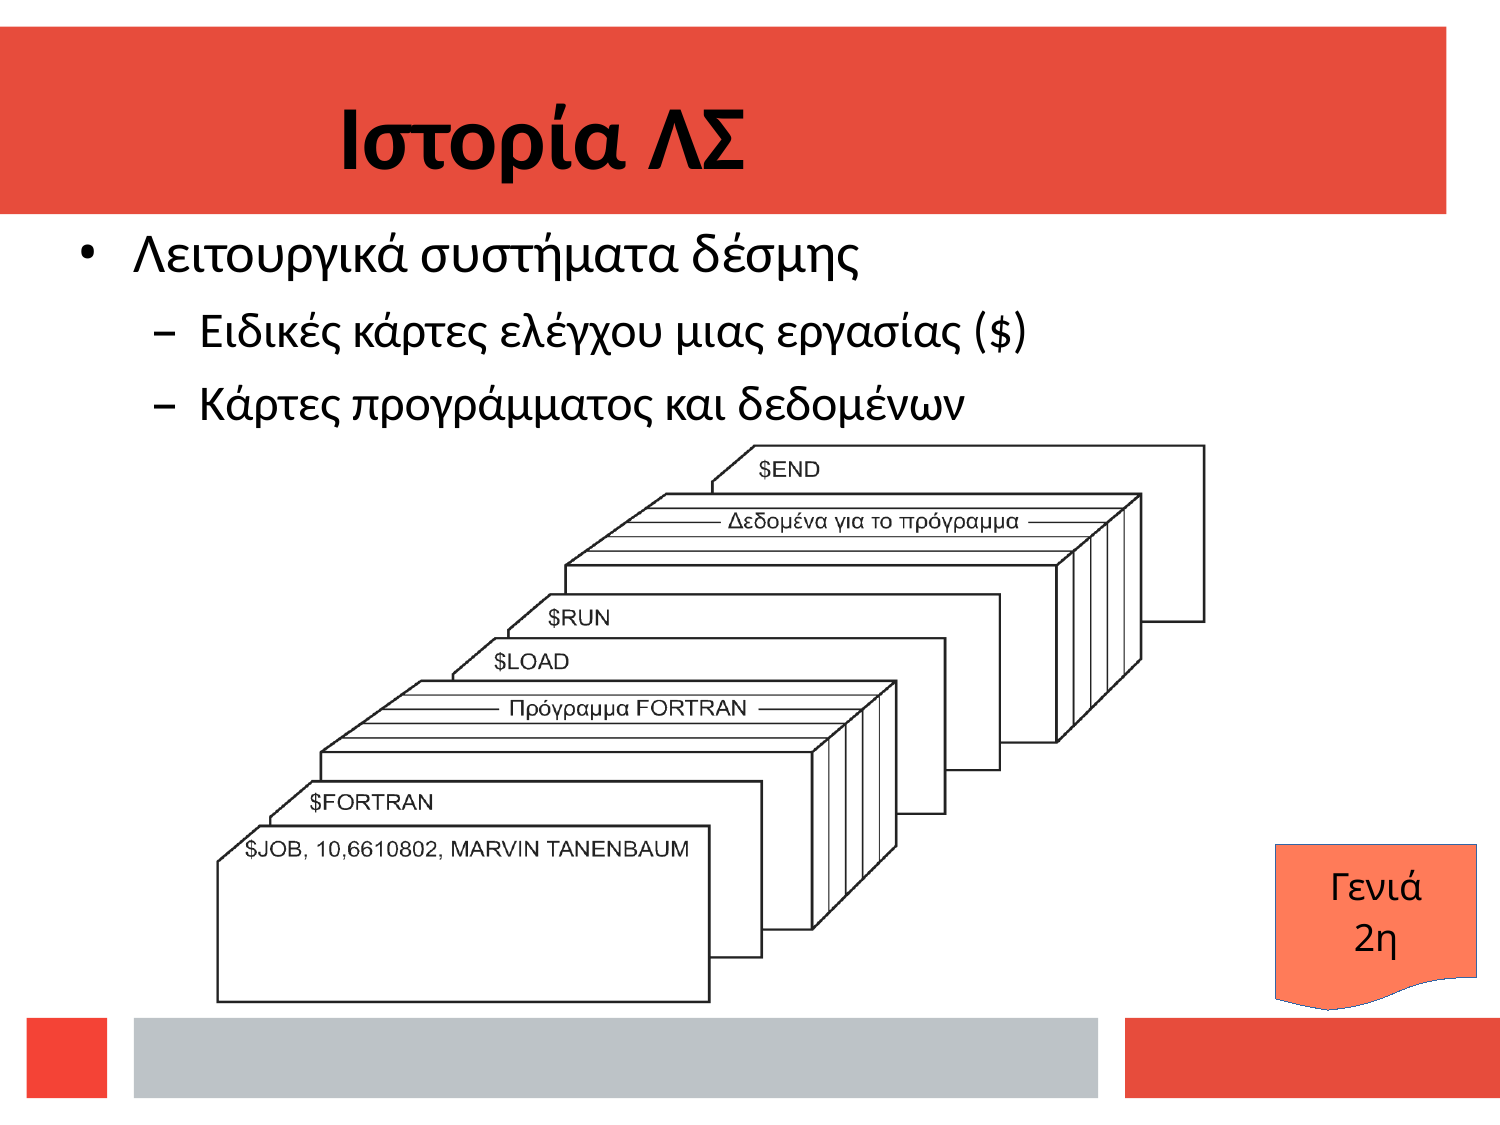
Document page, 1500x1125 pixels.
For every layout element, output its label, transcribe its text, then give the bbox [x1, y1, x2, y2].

text_box Λειτουργικά συστήματα δέσμης Ειδικές κάρτες ελέγχου μιας εργασίας ($) Κάρτες προγράμματος και δεδομένων [75, 199, 1038, 431]
picture [206, 432, 1218, 1016]
title Ιστορία ΛΣ [336, 75, 1164, 266]
text_box Γενιά 2η [1275, 844, 1477, 1011]
